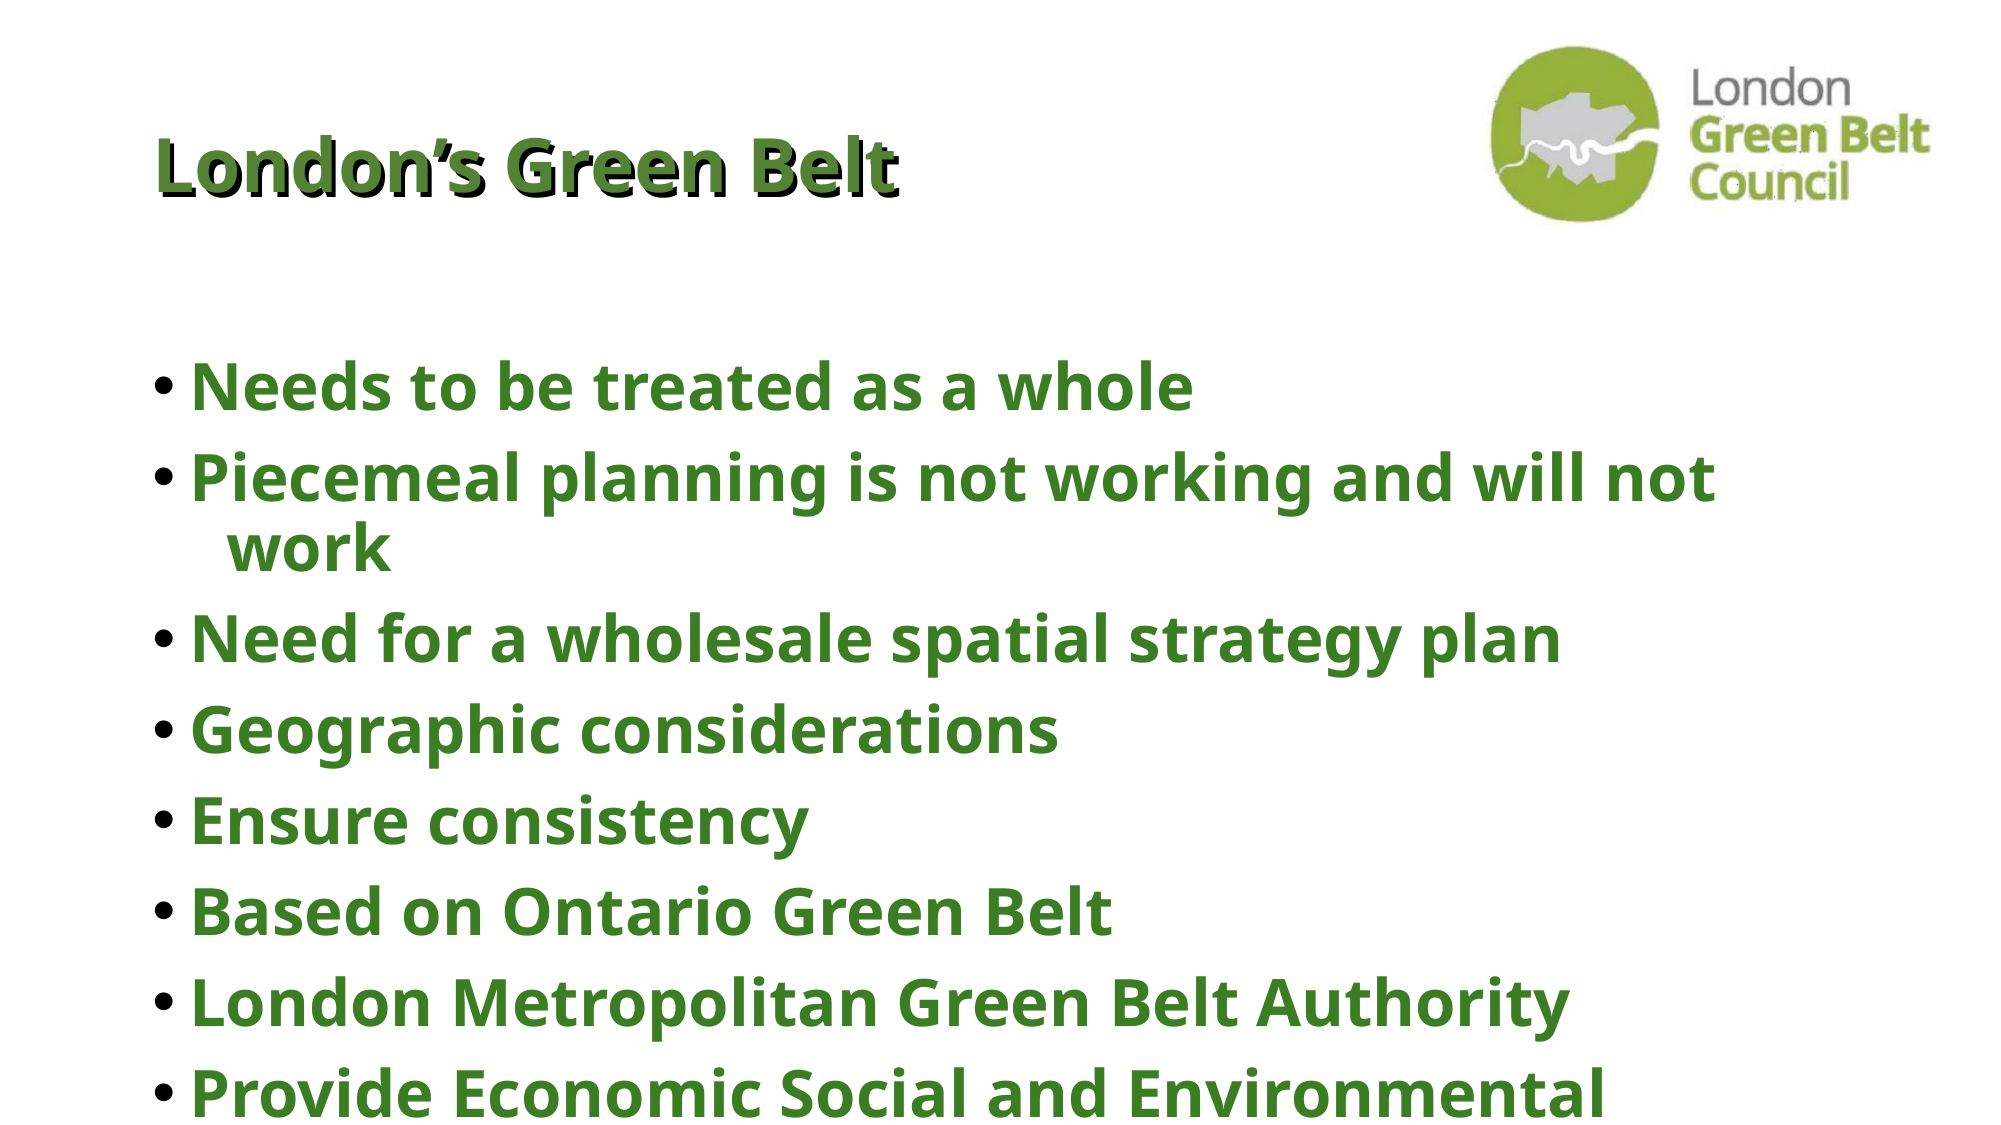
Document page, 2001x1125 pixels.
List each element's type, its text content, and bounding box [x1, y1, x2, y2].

picture [1465, 38, 1971, 240]
list Needs to be treated as a whole Piecemeal planning is not working and will not work Need for a wholesale spatial strategy plan Geographic considerations Ensure consistency Based on Ontario Green Belt London Metropolitan Green Belt Authority Provide Economic Social and Environmental benefits [137, 346, 1863, 1125]
title London’s Green Belt [137, 59, 1863, 278]
